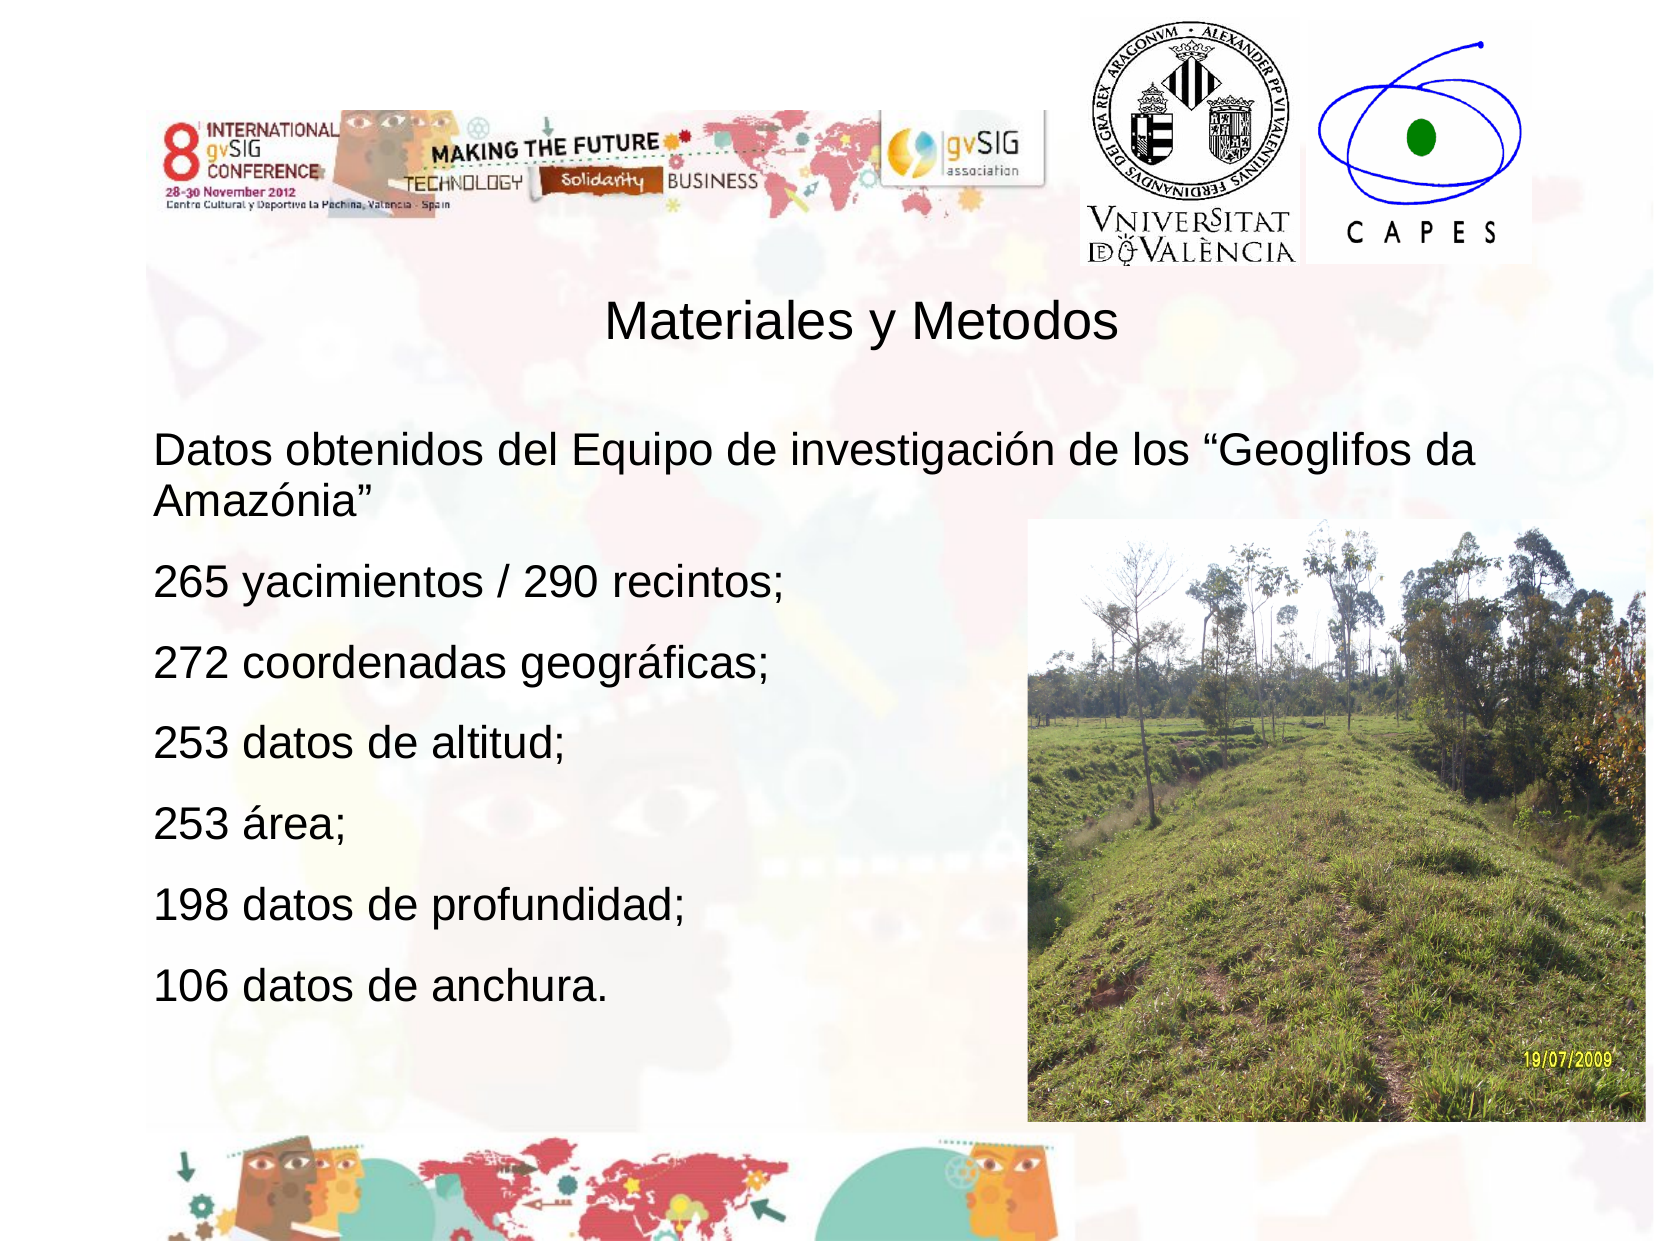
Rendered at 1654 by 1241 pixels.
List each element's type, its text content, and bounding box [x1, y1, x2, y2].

list Materiales y Metodos Datos obtenidos del Equipo de investigación de los “Geoglifos da Amazónia” 265 yacimientos / 290 recintos; 272 coordenadas geográficas; 253 datos de altitud; 253 área; 198 datos de profundidad; 106 datos de anchura. [82, 290, 1571, 1109]
picture [146, 17, 1654, 1241]
